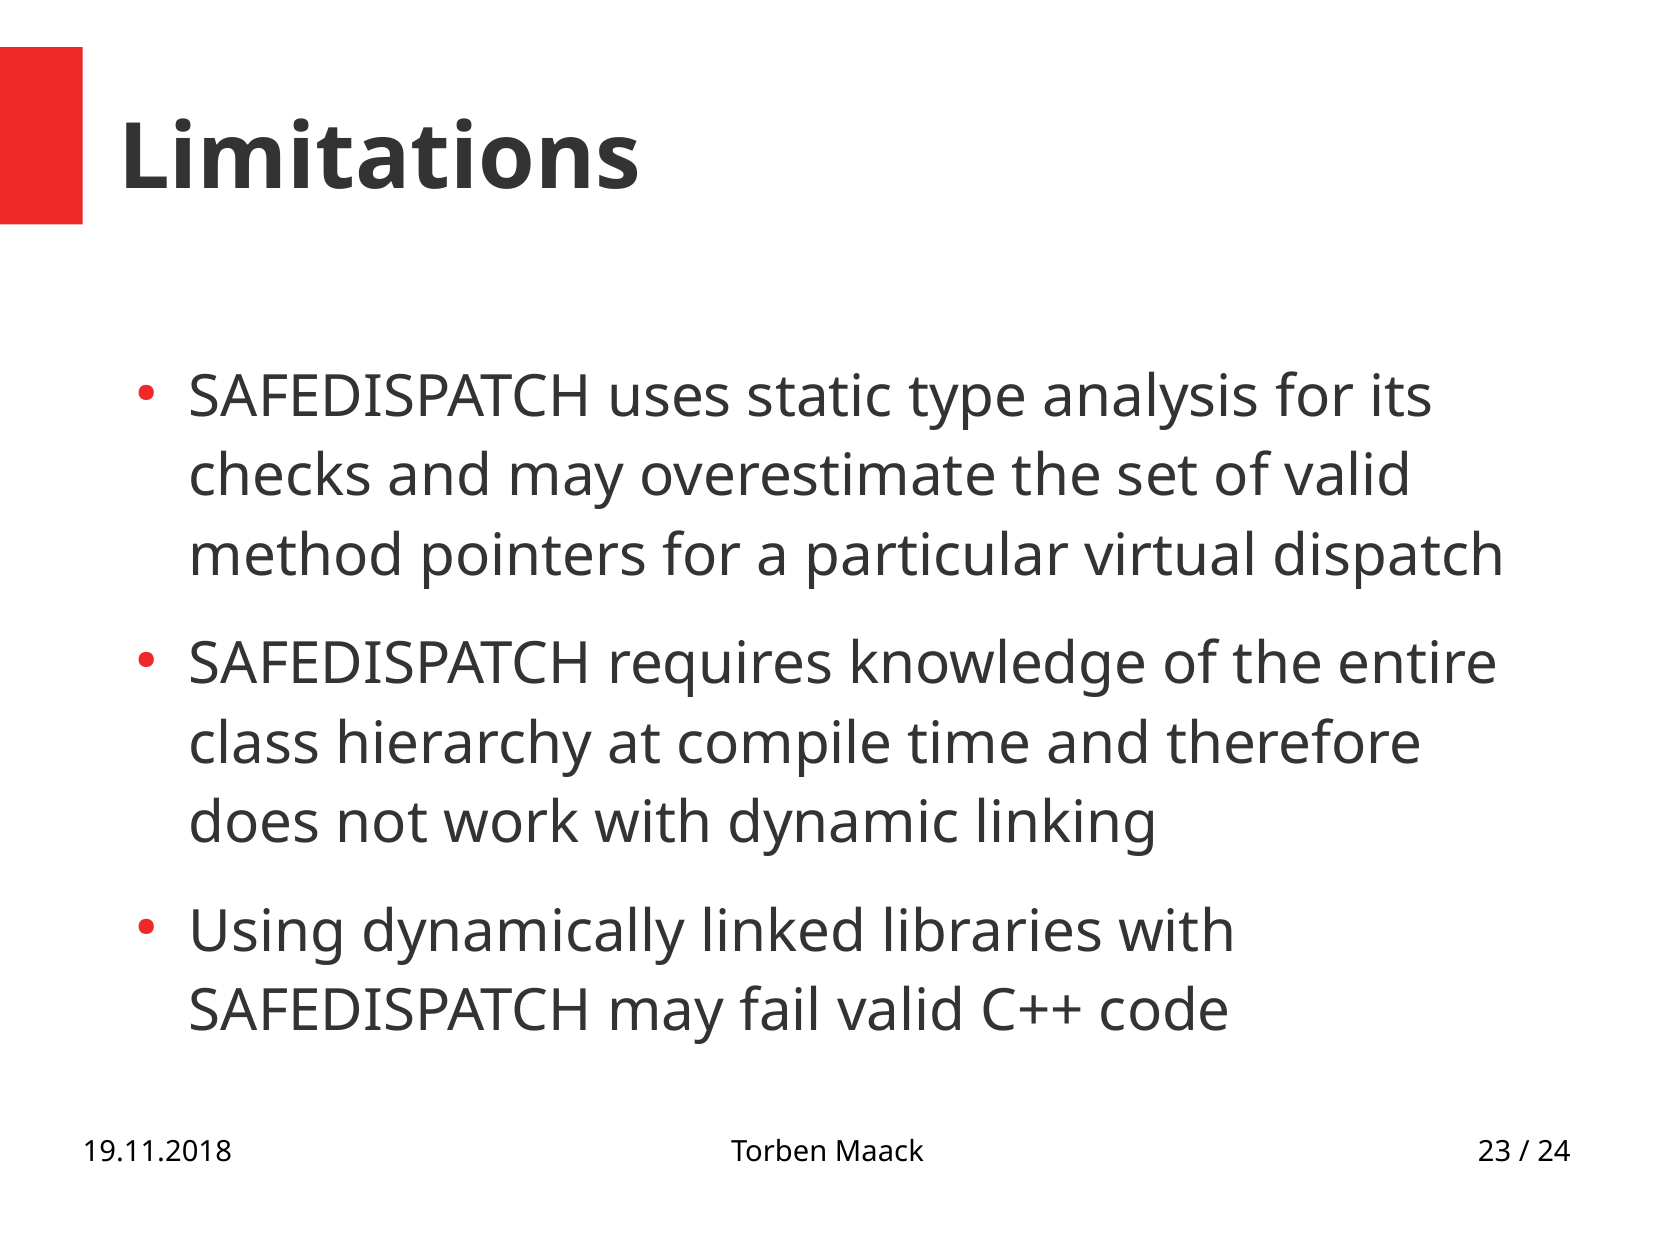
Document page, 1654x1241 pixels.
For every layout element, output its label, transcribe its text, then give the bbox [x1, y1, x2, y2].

title Limitations [118, 49, 1571, 257]
list SAFEDISPATCH uses static type analysis for its checks and may overestimate the set of valid method pointers for a particular virtual dispatch SAFEDISPATCH requires knowledge of the entire class hierarchy at compile time and therefore does not work with dynamic linking Using dynamically linked libraries with SAFEDISPATCH may fail valid C++ code [118, 354, 1536, 1074]
